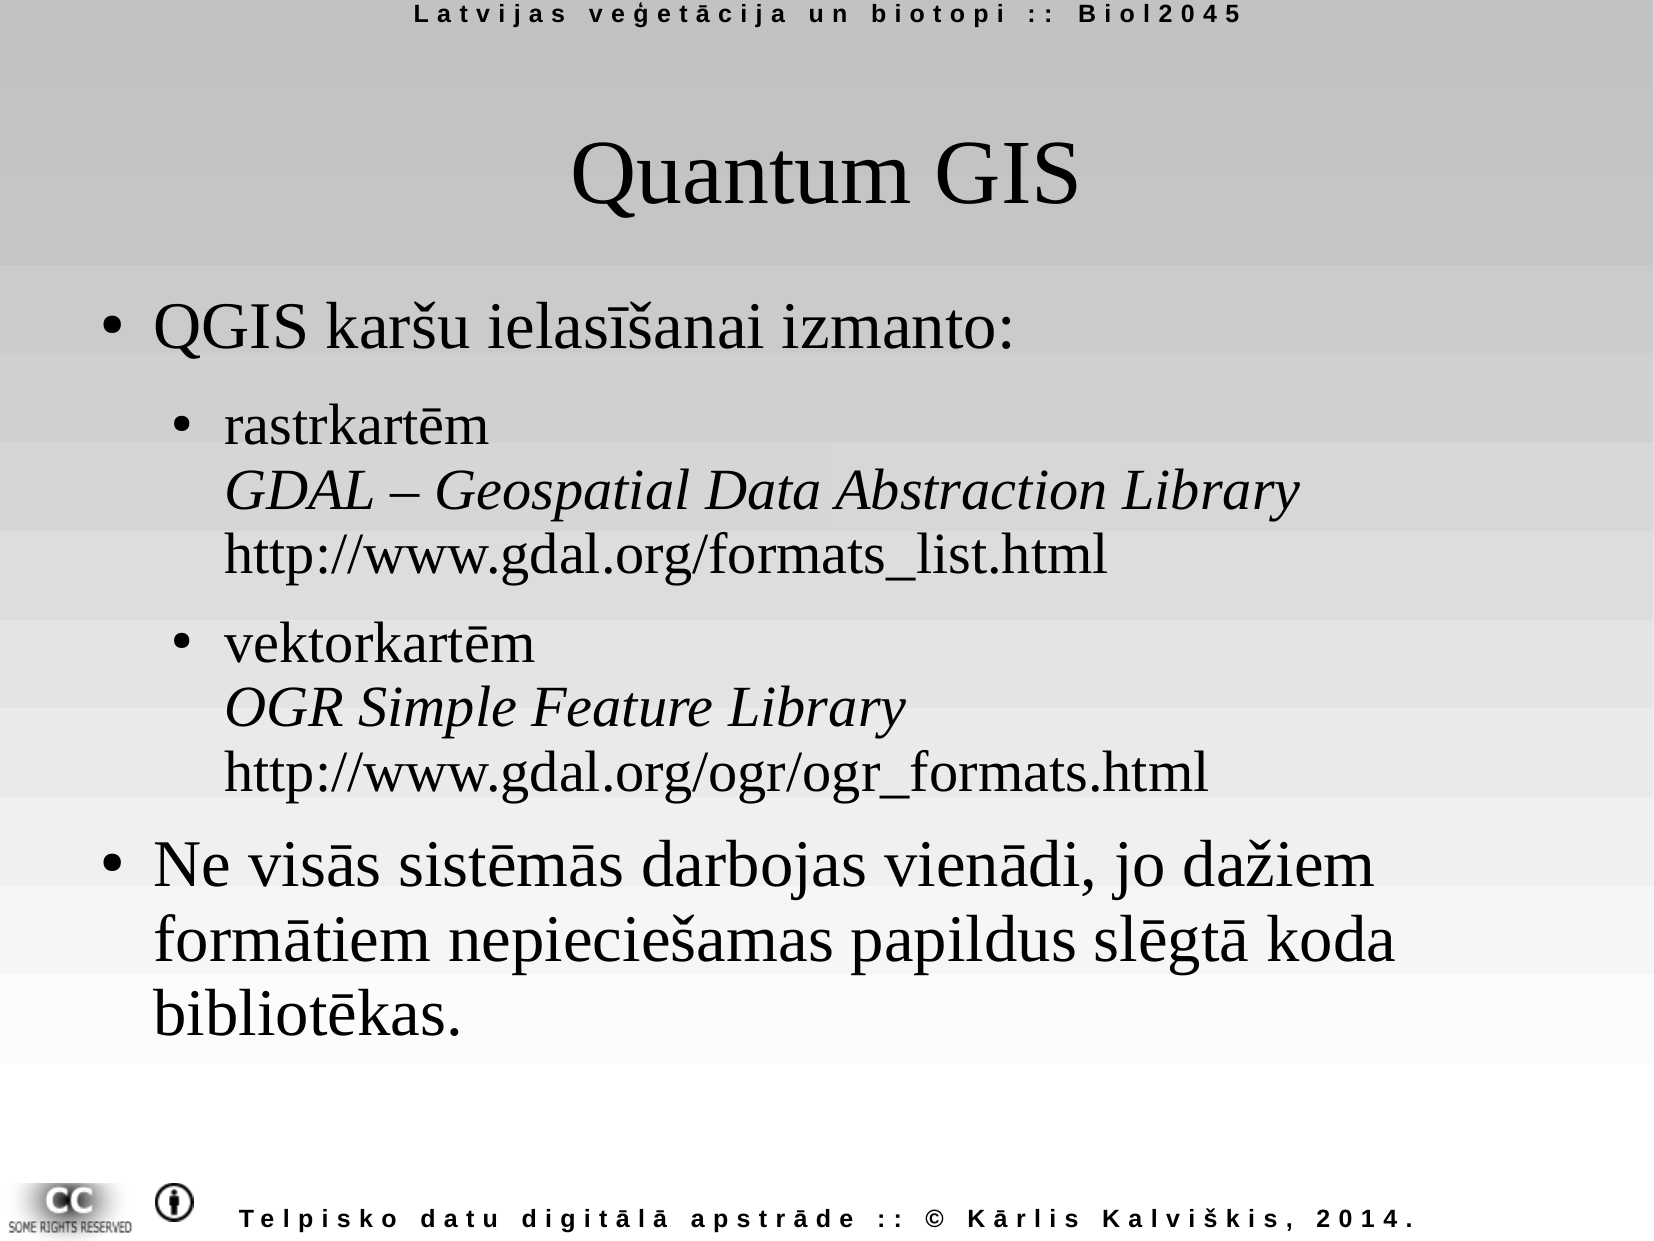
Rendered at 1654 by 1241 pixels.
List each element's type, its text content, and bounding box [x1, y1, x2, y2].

picture [0, 0, 1654, 1241]
title Quantum GIS [29, 56, 1625, 289]
list QGIS karšu ielasīšanai izmanto: rastrkartēm GDAL – Geospatial Data Abstraction Library http://www.gdal.org/formats_list.html vektorkartēm OGR Simple Feature Library http://www.gdal.org/ogr/ogr_formats.html Ne visās sistēmās darbojas vienādi, jo dažiem formātiem nepieciešamas papildus slēgtā koda bibliotēkas. [82, 289, 1571, 1098]
